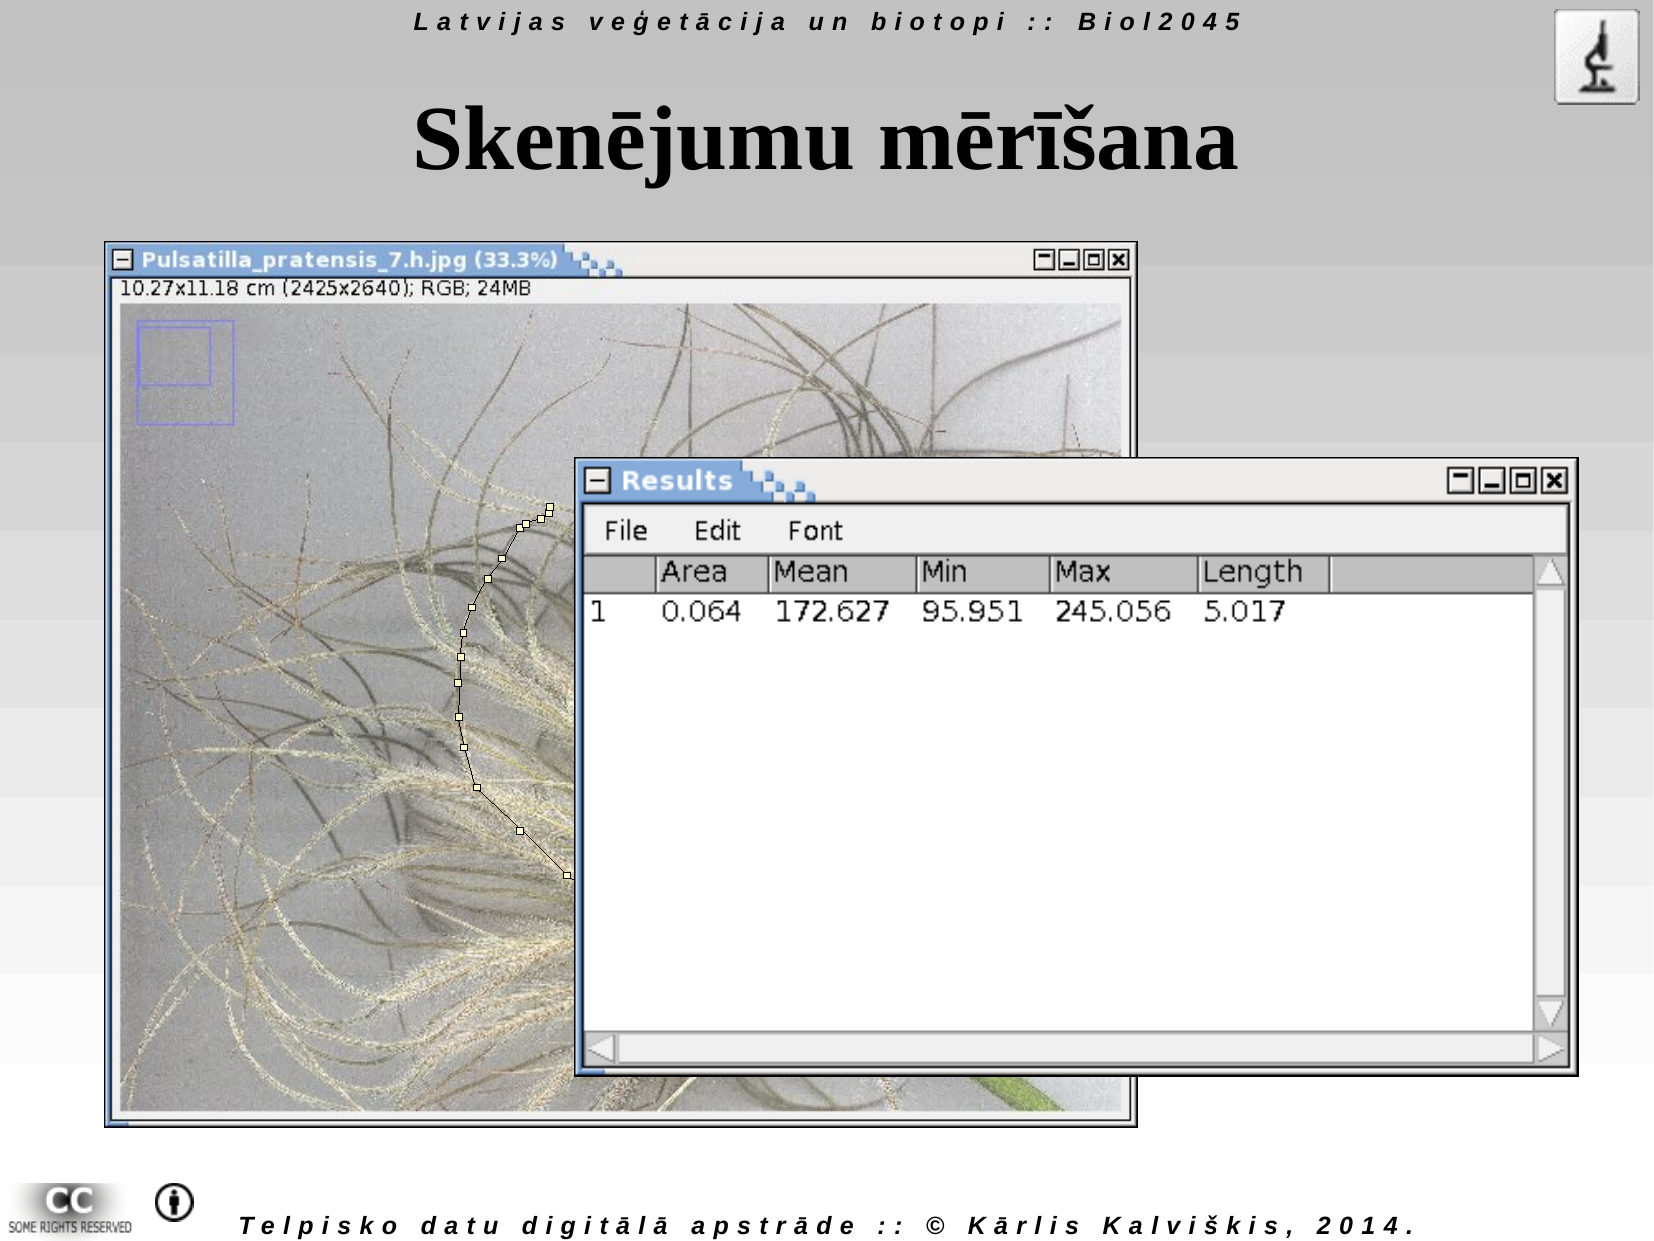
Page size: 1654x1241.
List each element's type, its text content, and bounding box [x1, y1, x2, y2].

text_box [460, 744, 468, 751]
text_box [460, 629, 467, 637]
text_box [516, 520, 530, 532]
picture [0, 0, 1654, 1241]
text_box [454, 679, 462, 687]
text_box [563, 872, 571, 879]
text_box [516, 827, 524, 835]
text_box [498, 555, 506, 562]
text_box [473, 784, 481, 791]
text_box [468, 604, 476, 611]
text_box [537, 503, 554, 523]
text_box [484, 575, 492, 583]
title Skenējumu mērīšana [29, 43, 1625, 234]
text_box [455, 713, 463, 721]
text_box [457, 653, 465, 661]
